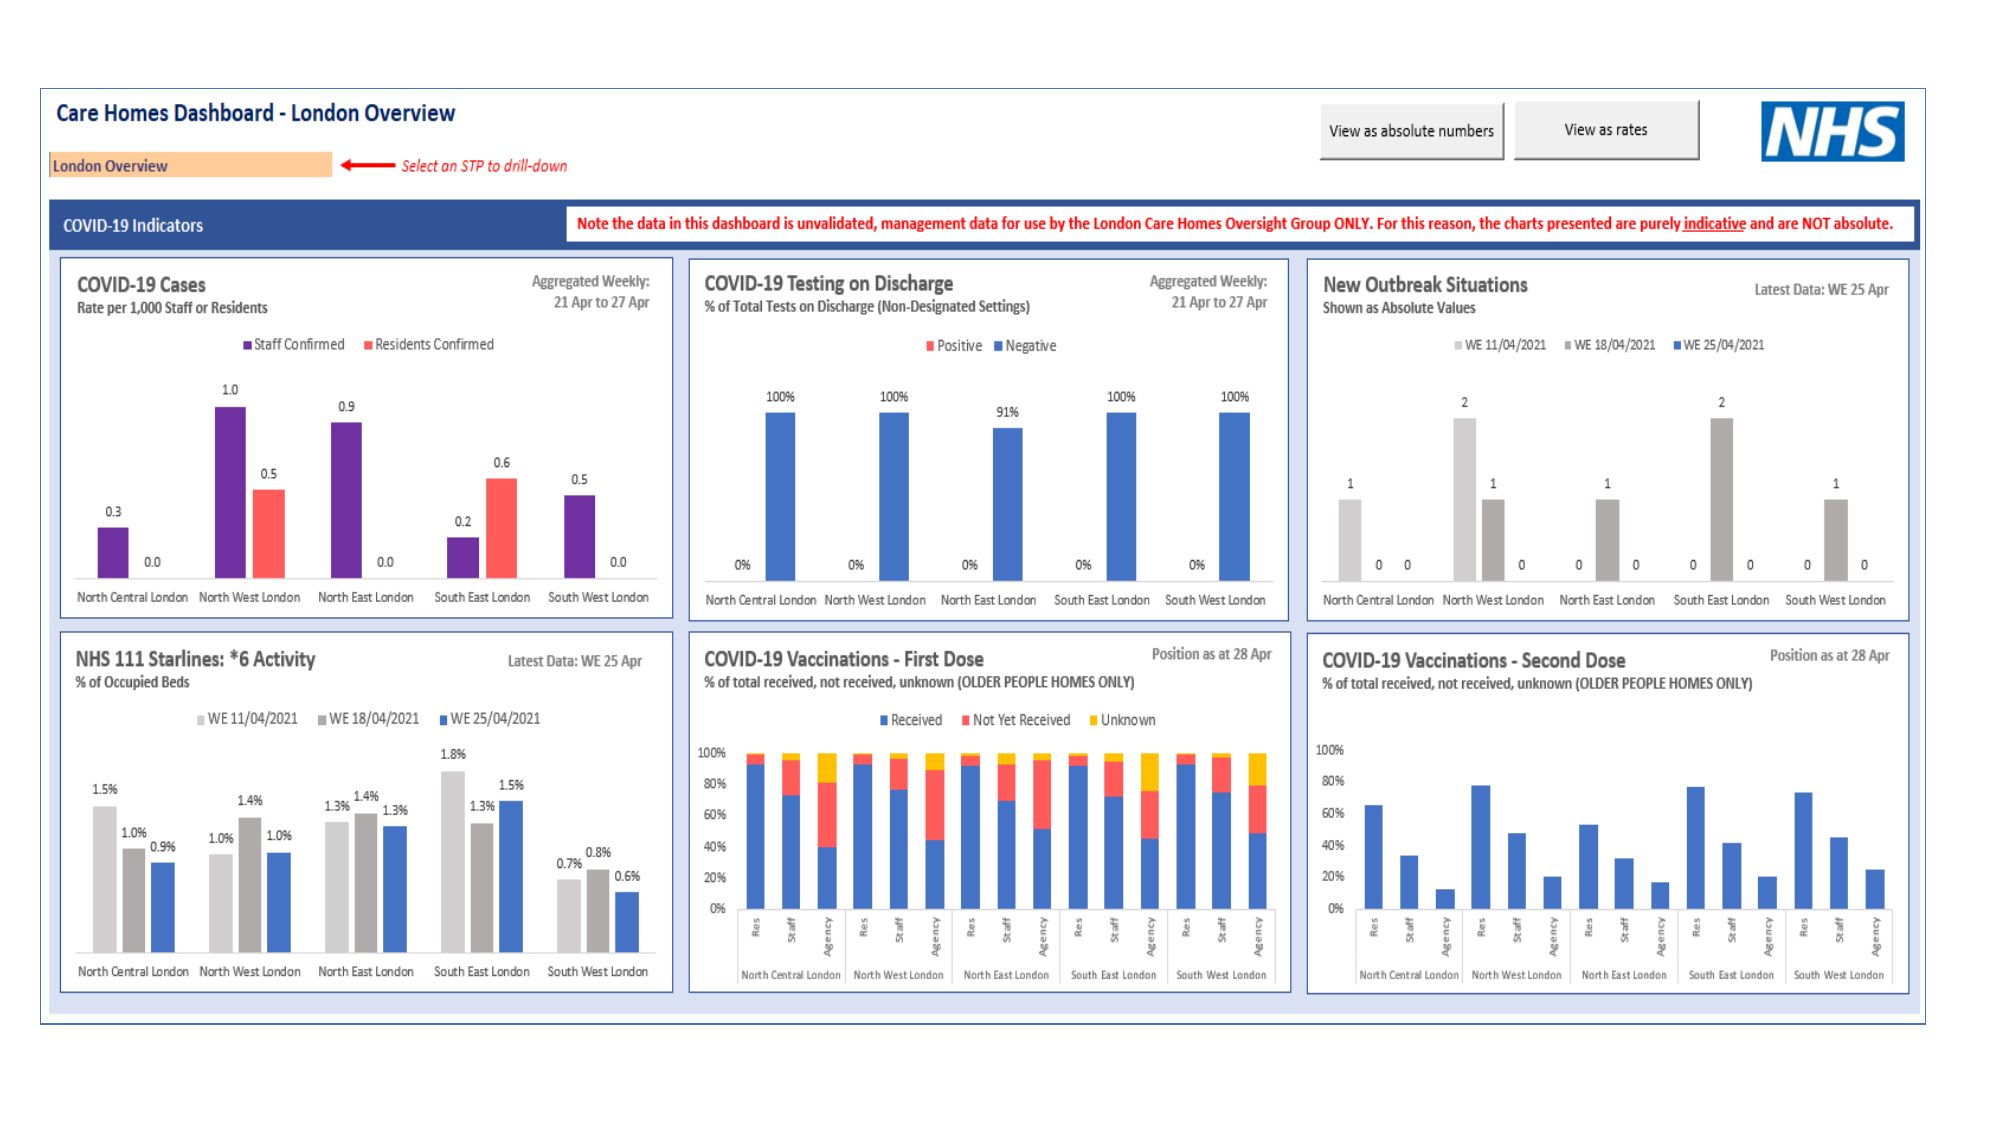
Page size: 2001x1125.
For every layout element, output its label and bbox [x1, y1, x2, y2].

picture [41, 89, 1925, 1024]
